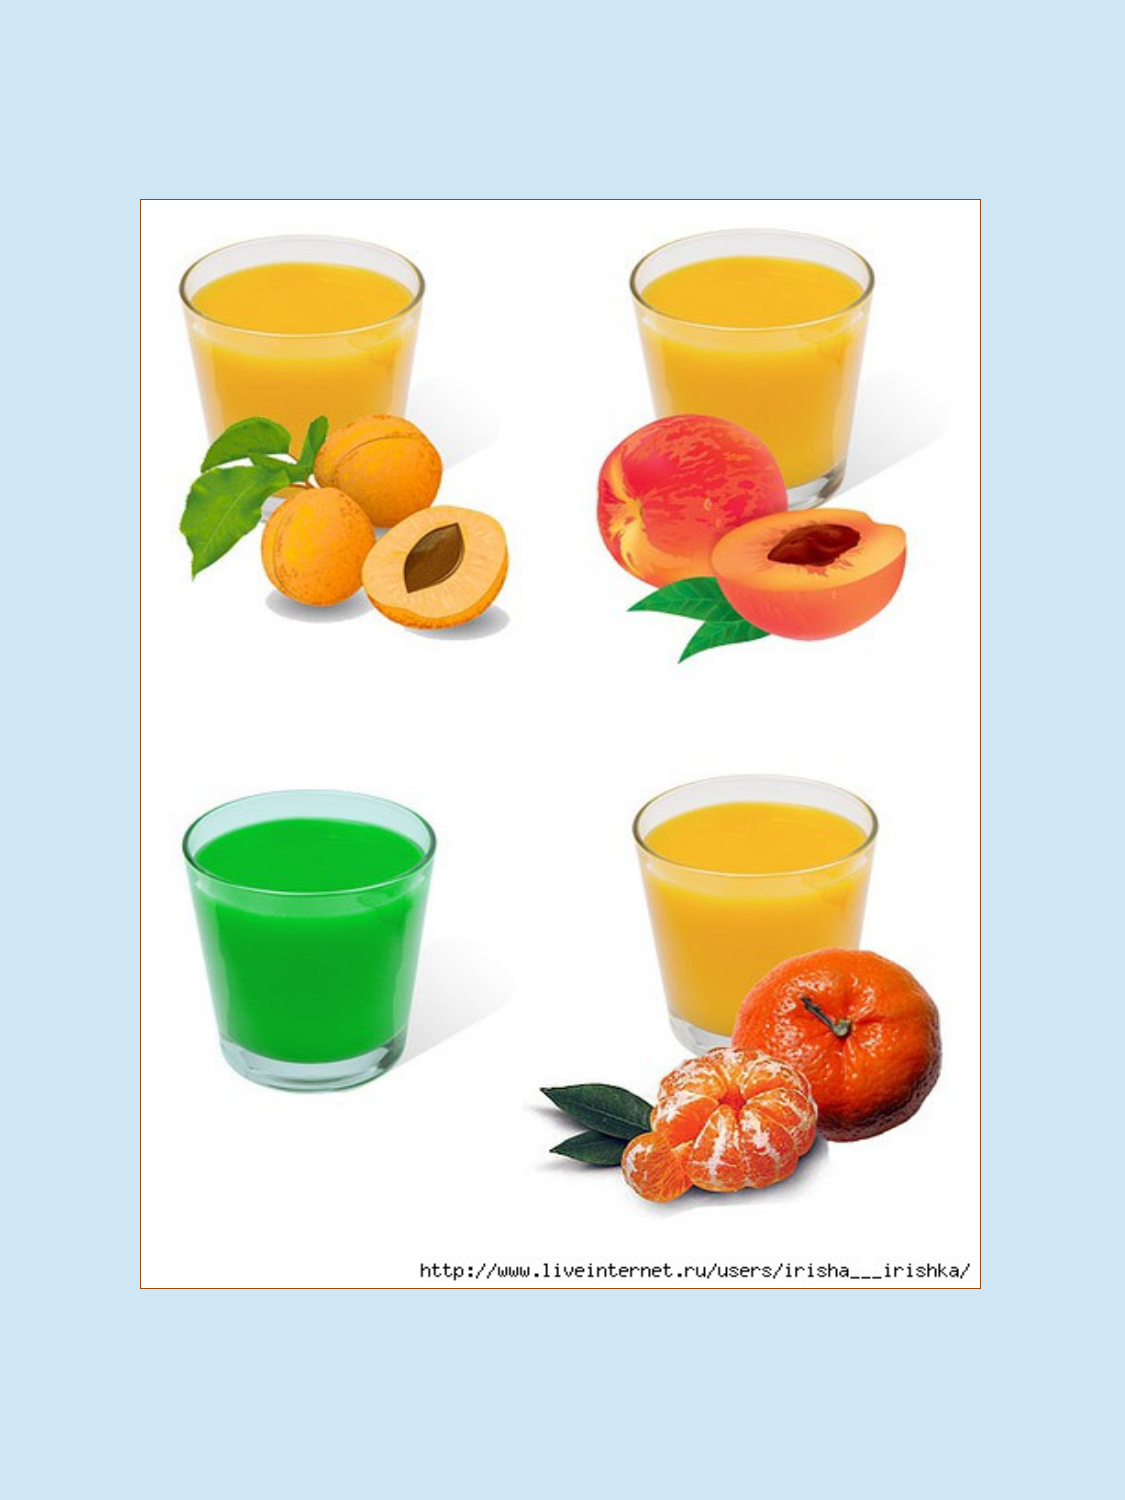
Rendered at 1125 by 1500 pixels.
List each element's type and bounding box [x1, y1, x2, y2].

picture [140, 199, 981, 1289]
